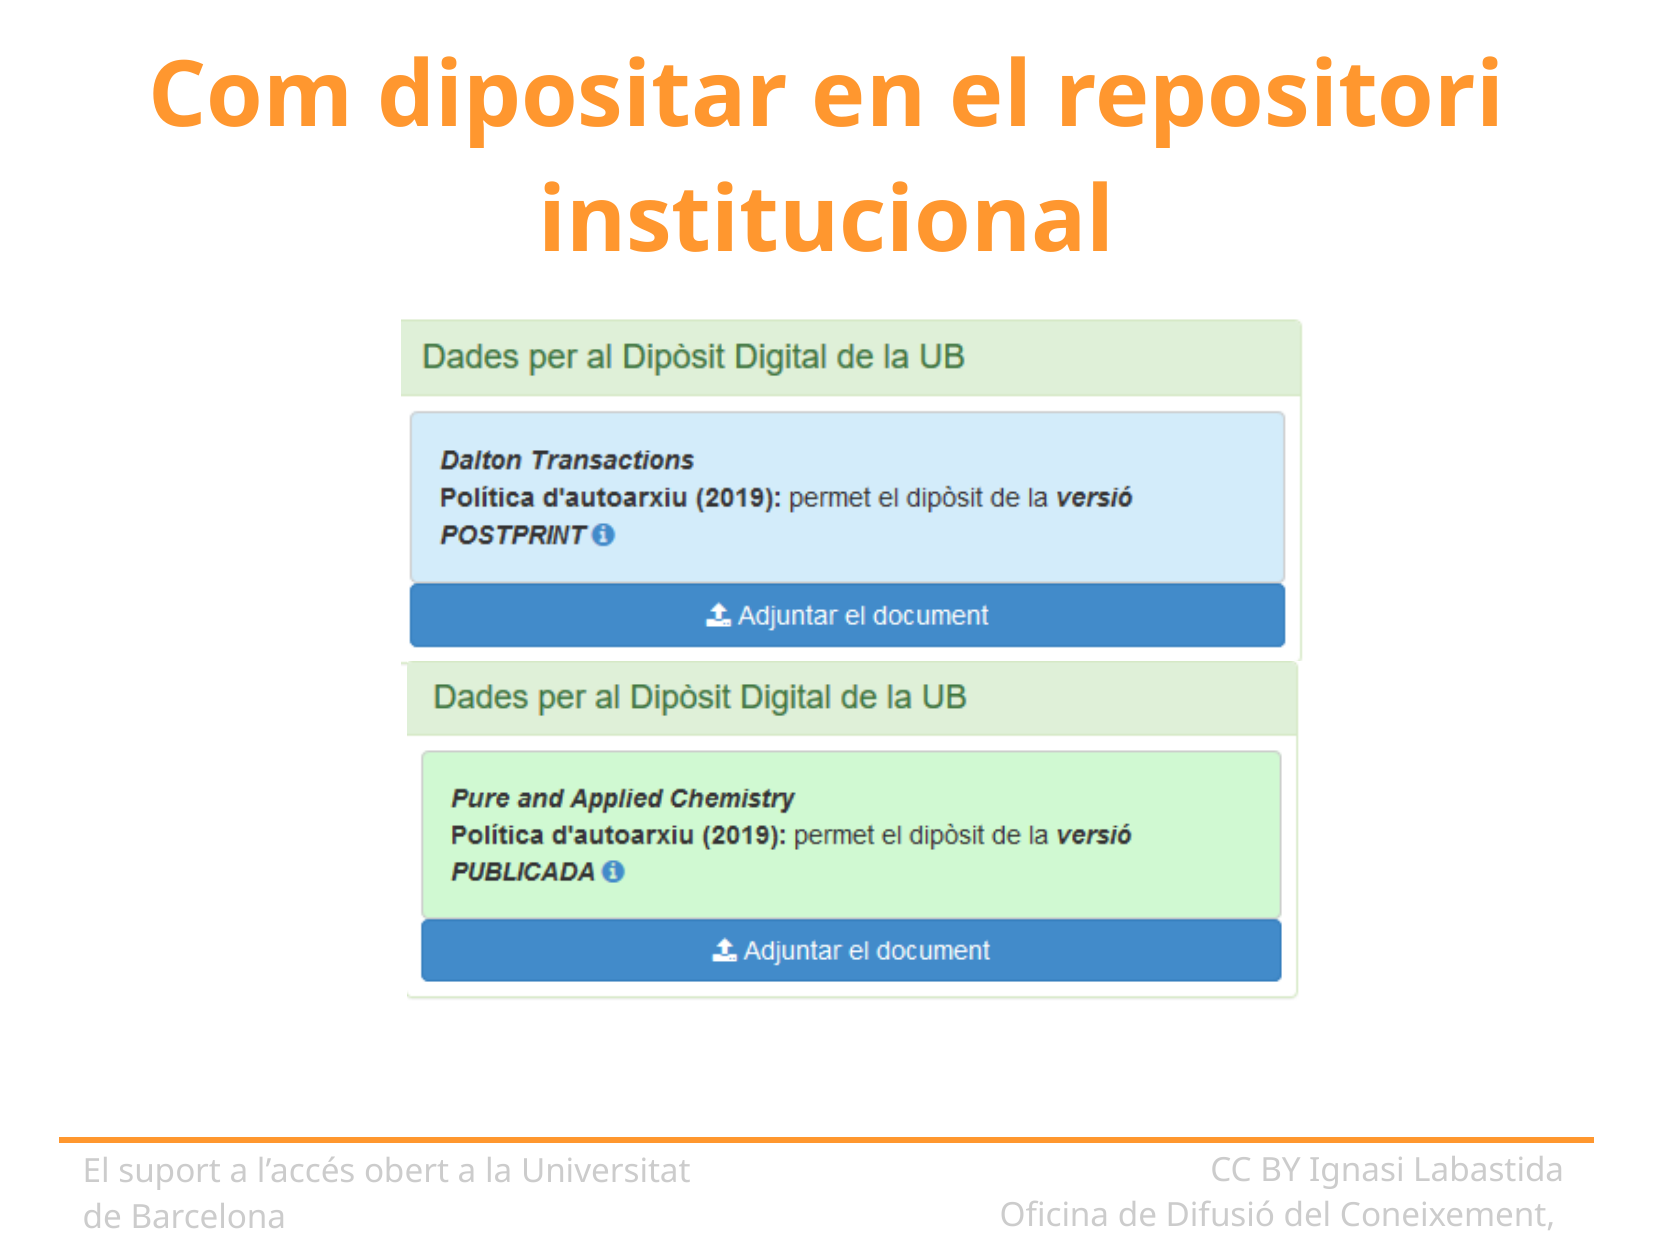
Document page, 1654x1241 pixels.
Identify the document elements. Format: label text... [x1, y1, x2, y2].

picture [401, 318, 1308, 1004]
title Com dipositar en el repositori institucional [82, 49, 1571, 257]
